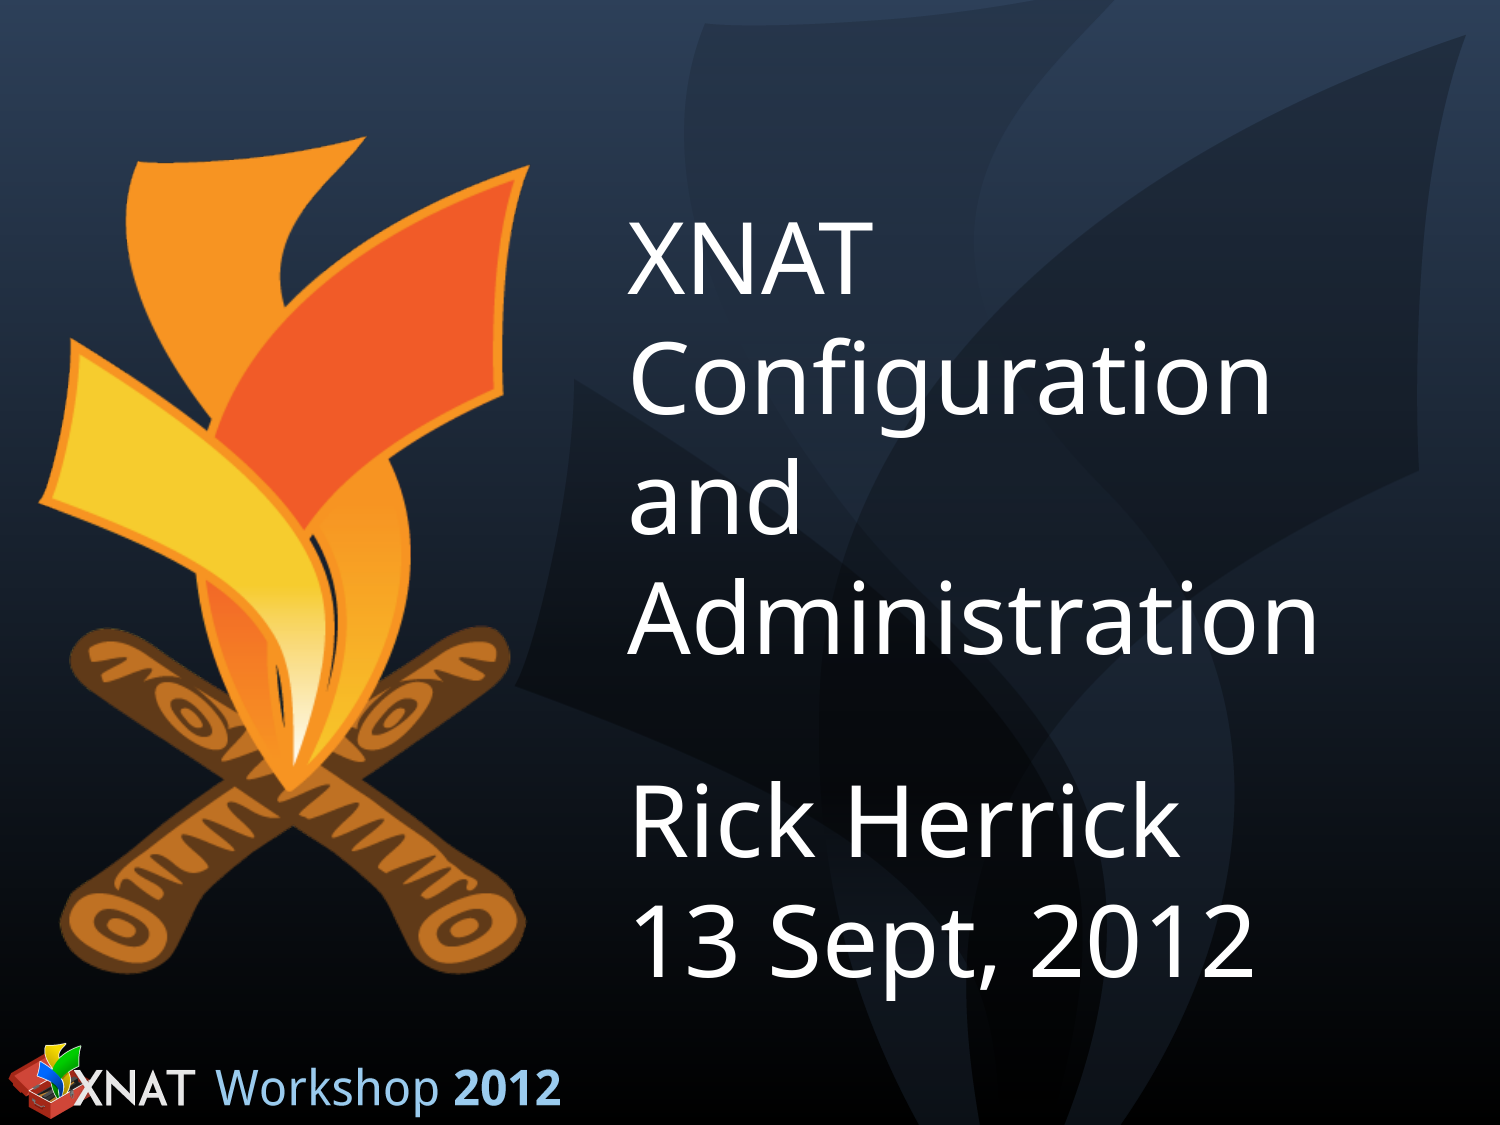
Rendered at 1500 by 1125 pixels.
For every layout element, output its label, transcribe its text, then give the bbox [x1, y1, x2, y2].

subtitle Rick Herrick 13 Sept, 2012 [612, 750, 1425, 1000]
title XNAT Configuration and Administration [612, 187, 1425, 713]
picture [0, 0, 1500, 1125]
